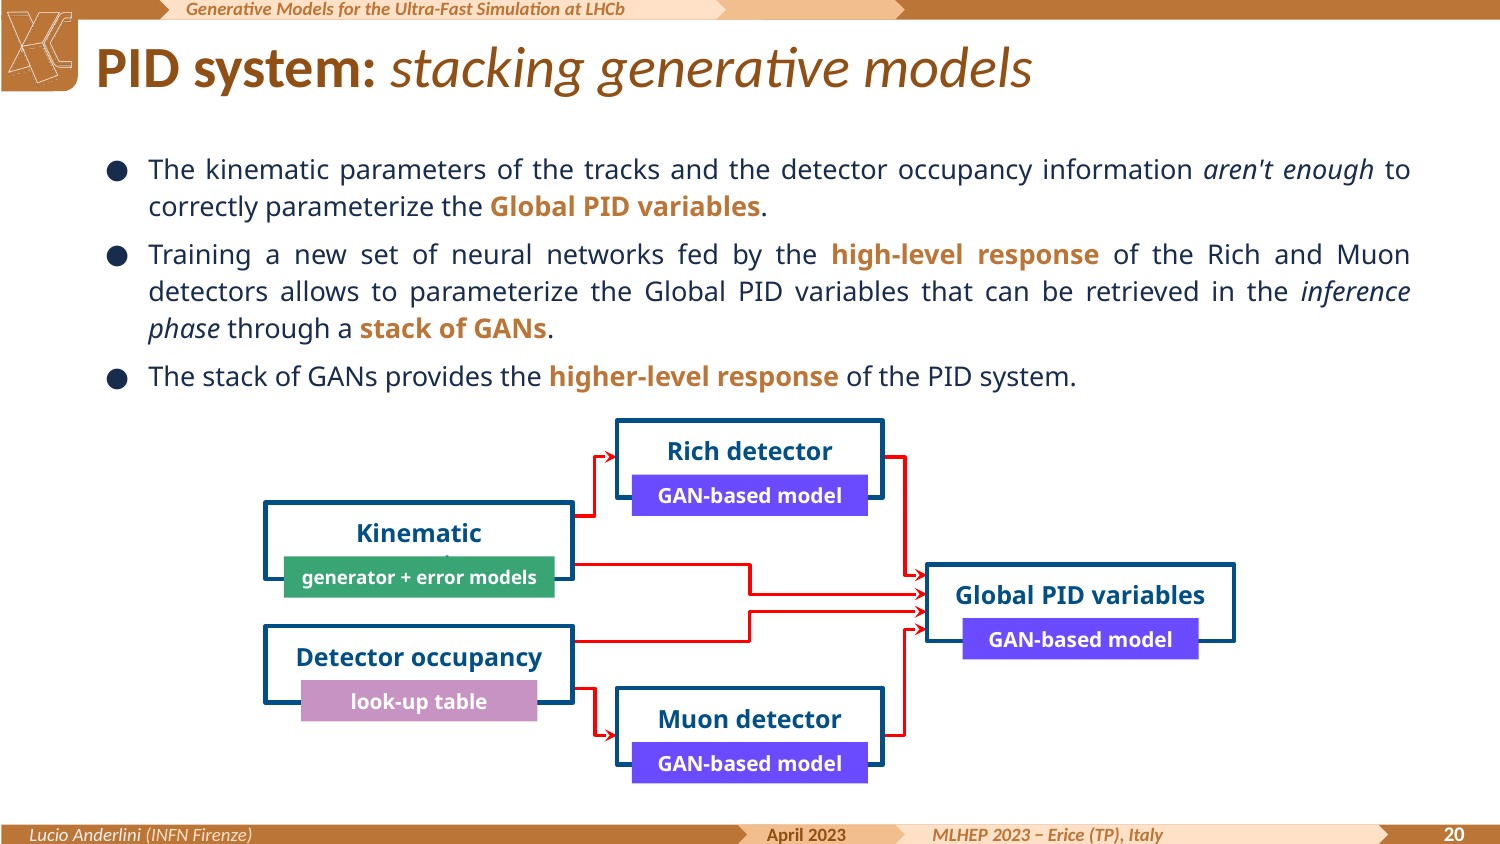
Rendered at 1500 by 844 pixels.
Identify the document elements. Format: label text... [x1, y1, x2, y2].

text_box Detector occupancy [265, 626, 573, 703]
text_box Kinematic parameters [265, 502, 573, 580]
text_box look-up table [301, 680, 538, 722]
text_box GAN-based model [631, 742, 868, 784]
text_box The kinematic parameters of the tracks and the detector occupancy information aren't enough to correctly parameterize the Global PID variables. Training a new set of neural networks fed by the high-level response of the Rich and Muon detectors allows to parameterize the Global PID variables that can be retrieved in the inference phase through a stack of GANs. The stack of GANs provides the higher-level response of the PID system. [74, 133, 1426, 406]
text_box Muon detector [617, 688, 883, 765]
text_box generator + error models [283, 556, 555, 598]
text_box Rich detector [617, 420, 883, 498]
text_box GAN-based model [631, 474, 868, 516]
text_box GAN-based model [962, 618, 1199, 660]
text_box Global PID variables [927, 564, 1235, 641]
slide_number <number> [1389, 801, 1480, 844]
title PID system: stacking generative models [81, 14, 1480, 109]
